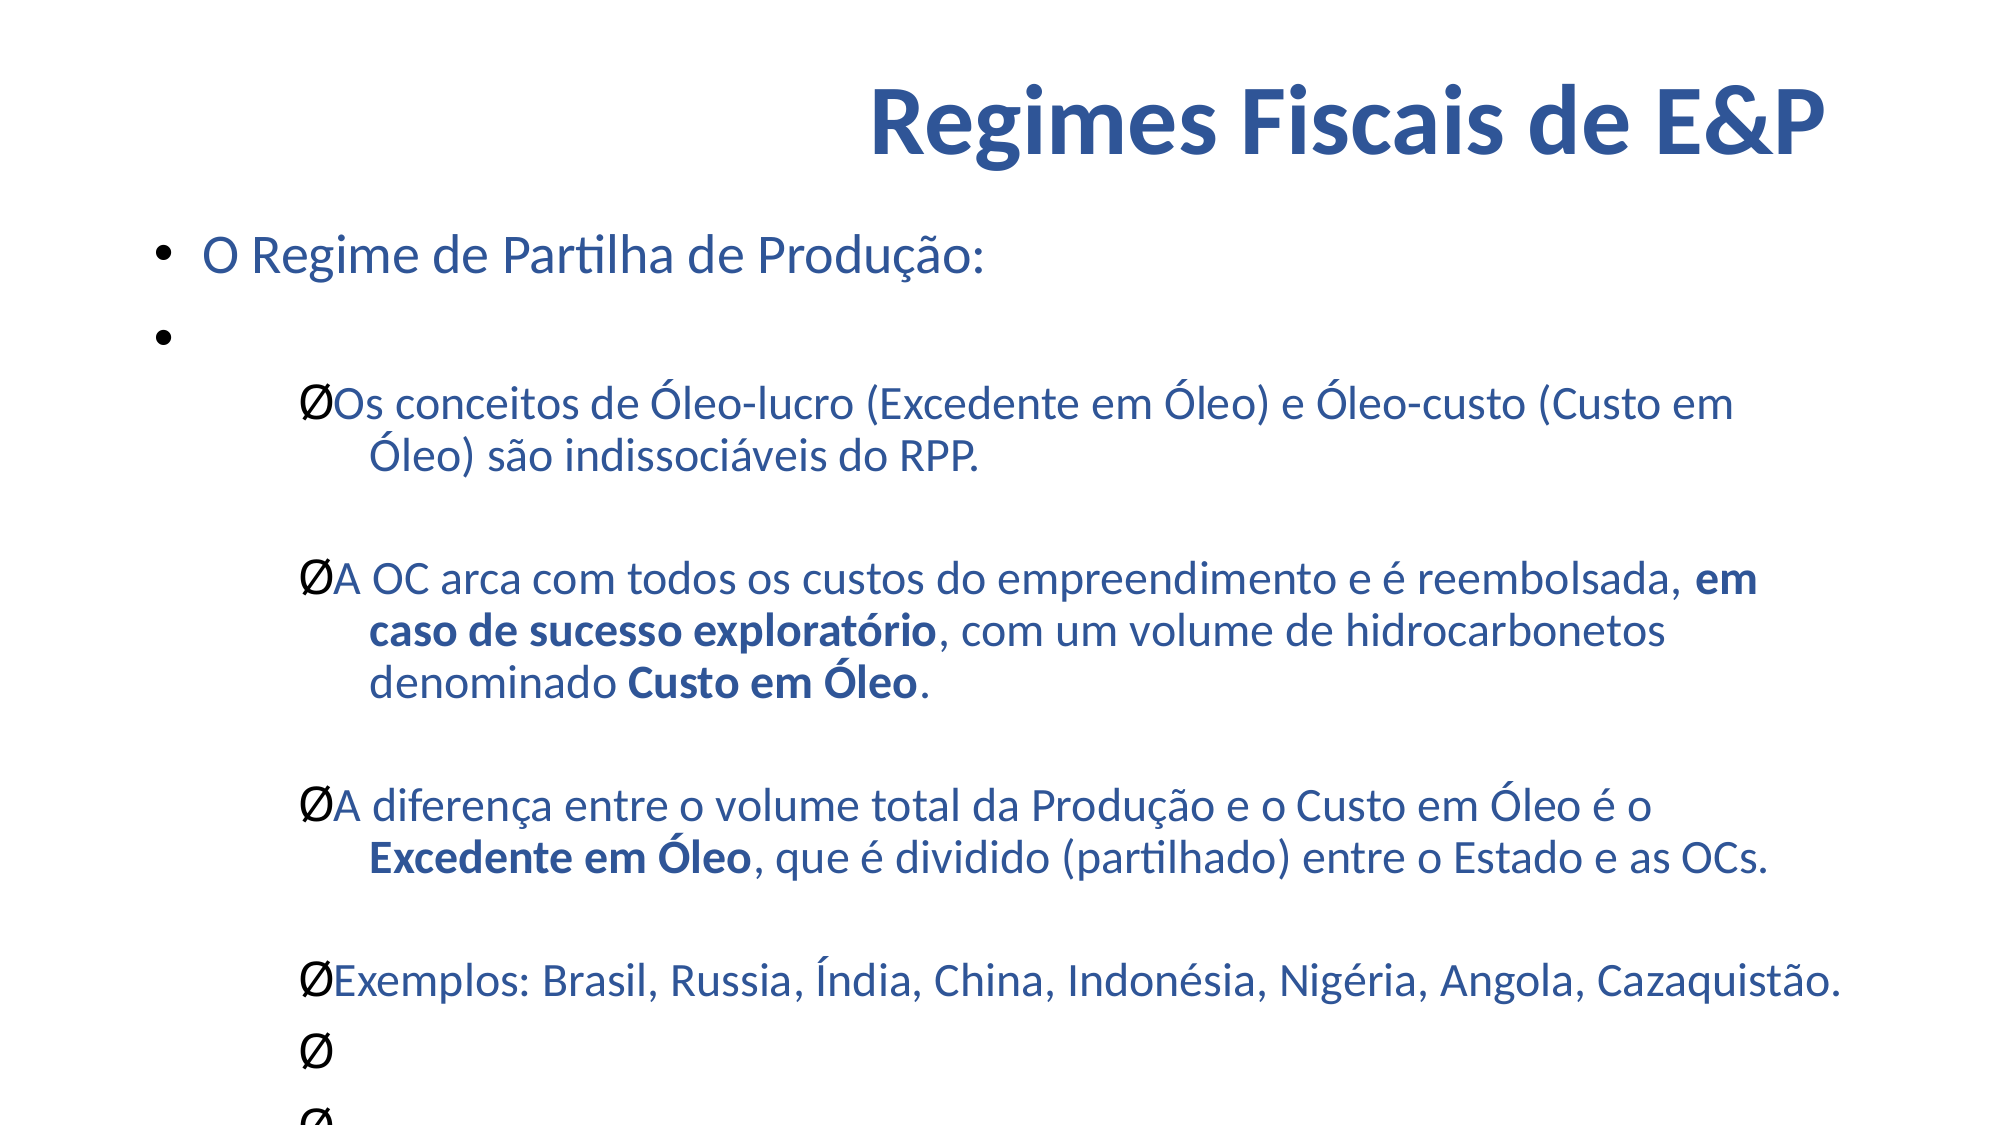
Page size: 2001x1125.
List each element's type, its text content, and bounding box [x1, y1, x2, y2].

text_box Regimes Fiscais de E&P [782, 47, 1916, 184]
list O Regime de Partilha de Produção: Os conceitos de Óleo-lucro (Excedente em Óleo) e Óleo-custo (Custo em Óleo) são indissociáveis do RPP. A OC arca com todos os custos do empreendimento e é reembolsada, em caso de sucesso exploratório, com um volume de hidrocarbonetos denominado Custo em Óleo. A diferença entre o volume total da Produção e o Custo em Óleo é o Excedente em Óleo, que é dividido (partilhado) entre o Estado e as OCs. Exemplos: Brasil, Russia, Índia, China, Indonésia, Nigéria, Angola, Cazaquistão. [138, 217, 1864, 1070]
